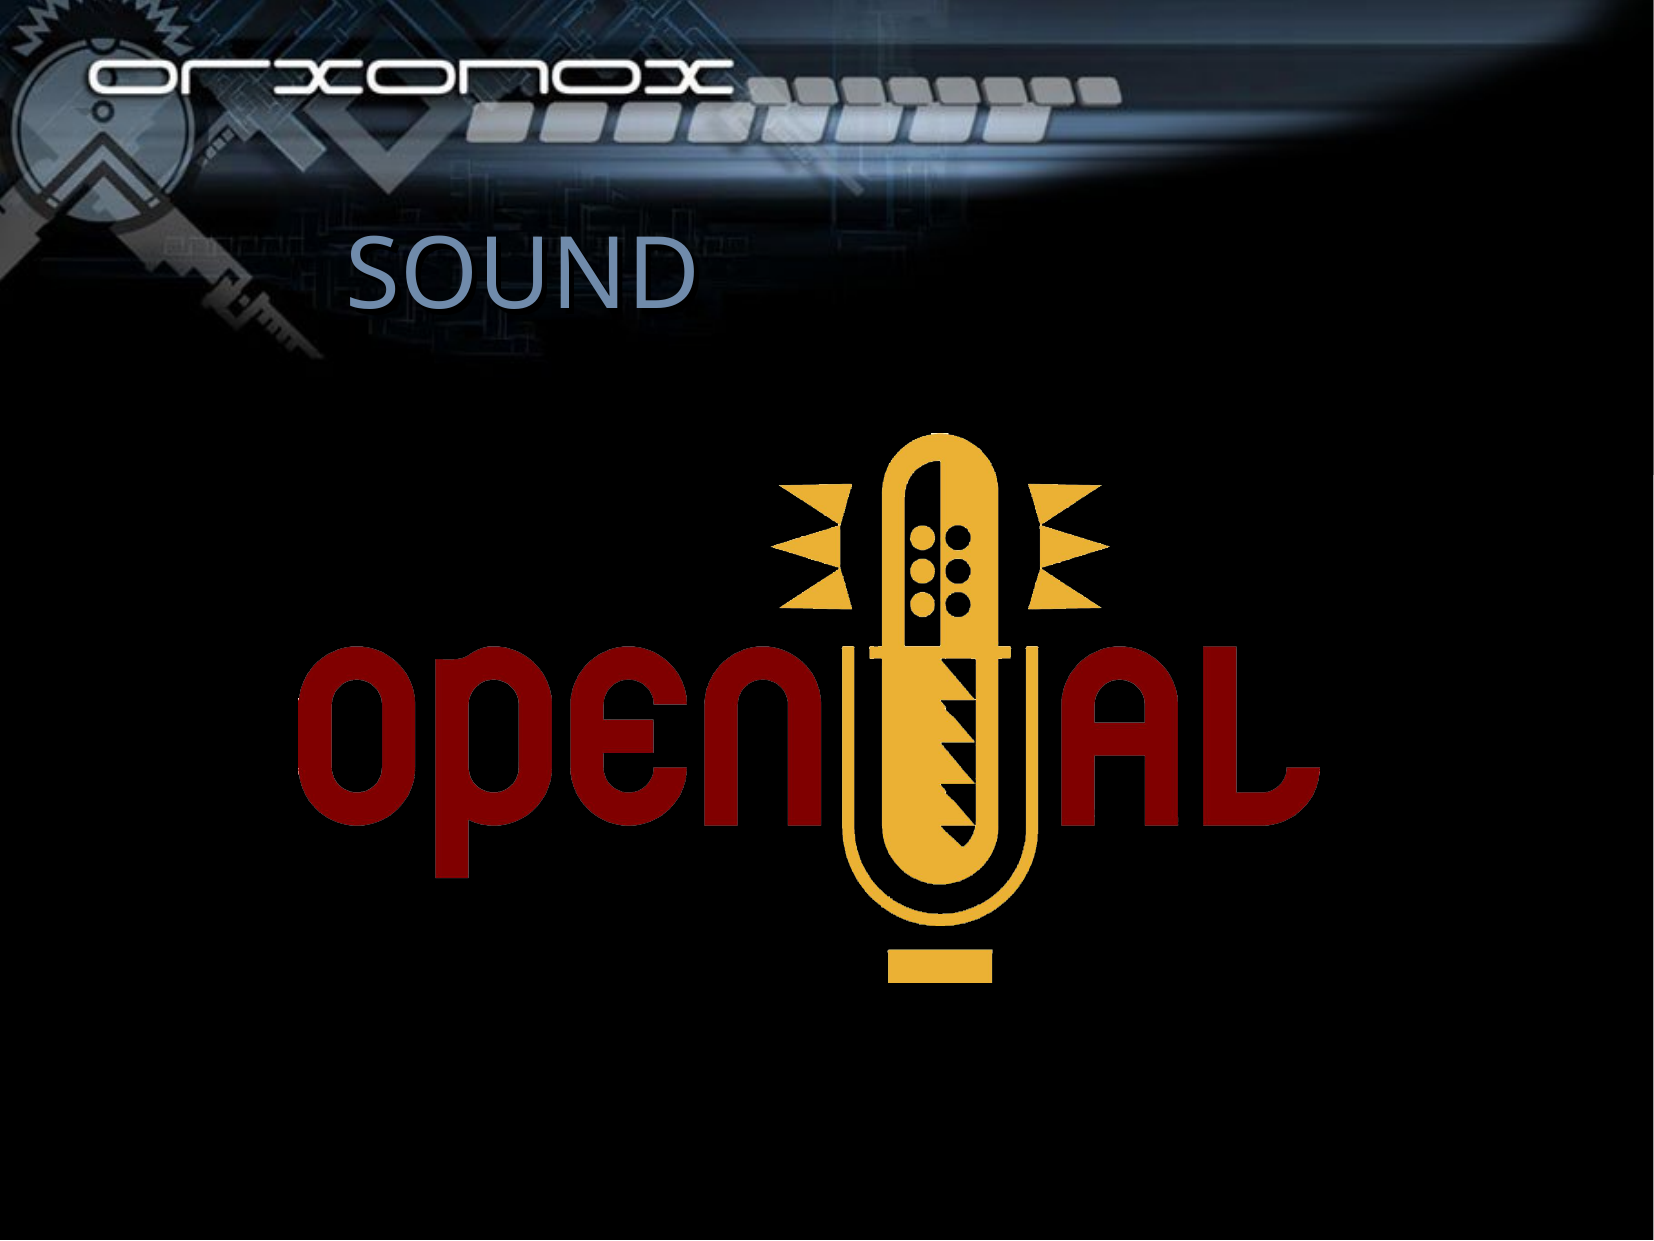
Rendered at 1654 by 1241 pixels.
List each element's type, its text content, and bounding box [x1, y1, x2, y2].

picture [0, 0, 1654, 983]
text_box SOUND [330, 194, 1306, 250]
